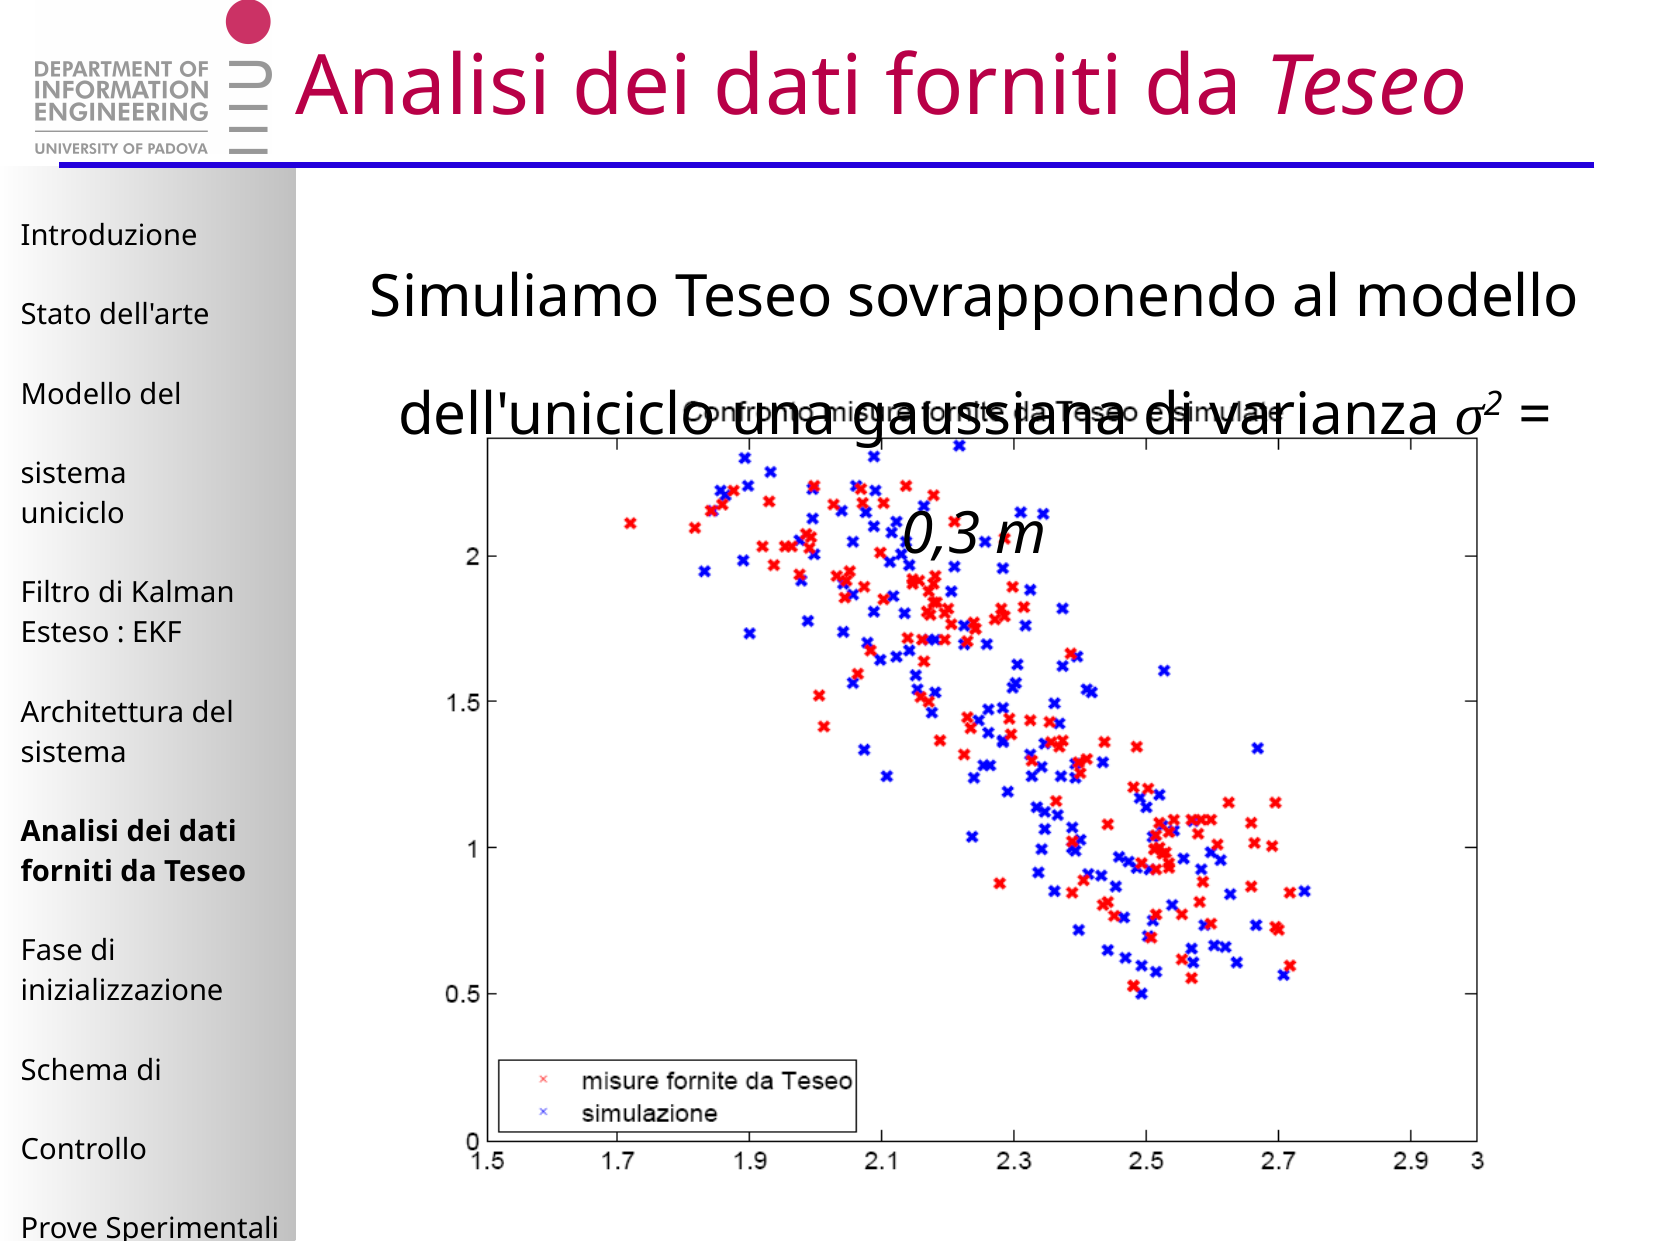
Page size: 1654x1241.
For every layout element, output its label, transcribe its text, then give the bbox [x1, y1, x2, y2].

text_box Simuliamo Teseo sovrapponendo al modello dell'uniciclo una gaussiana di varianza σ2 = 0,3 m [354, 206, 1595, 387]
title Analisi dei dati forniti da Teseo [295, 0, 1595, 186]
picture [442, 389, 1506, 1188]
picture [442, 406, 458, 415]
picture [35, 0, 272, 154]
text_box Introduzione Stato dell'arte Modello del sistema uniciclo Filtro di Kalman Esteso : EKF Architettura del sistema Analisi dei dati forniti da Teseo Fase di inizializzazione Schema di Controllo Prove Sperimentali Conclusioni Sviluppi futuri [5, 206, 302, 1211]
